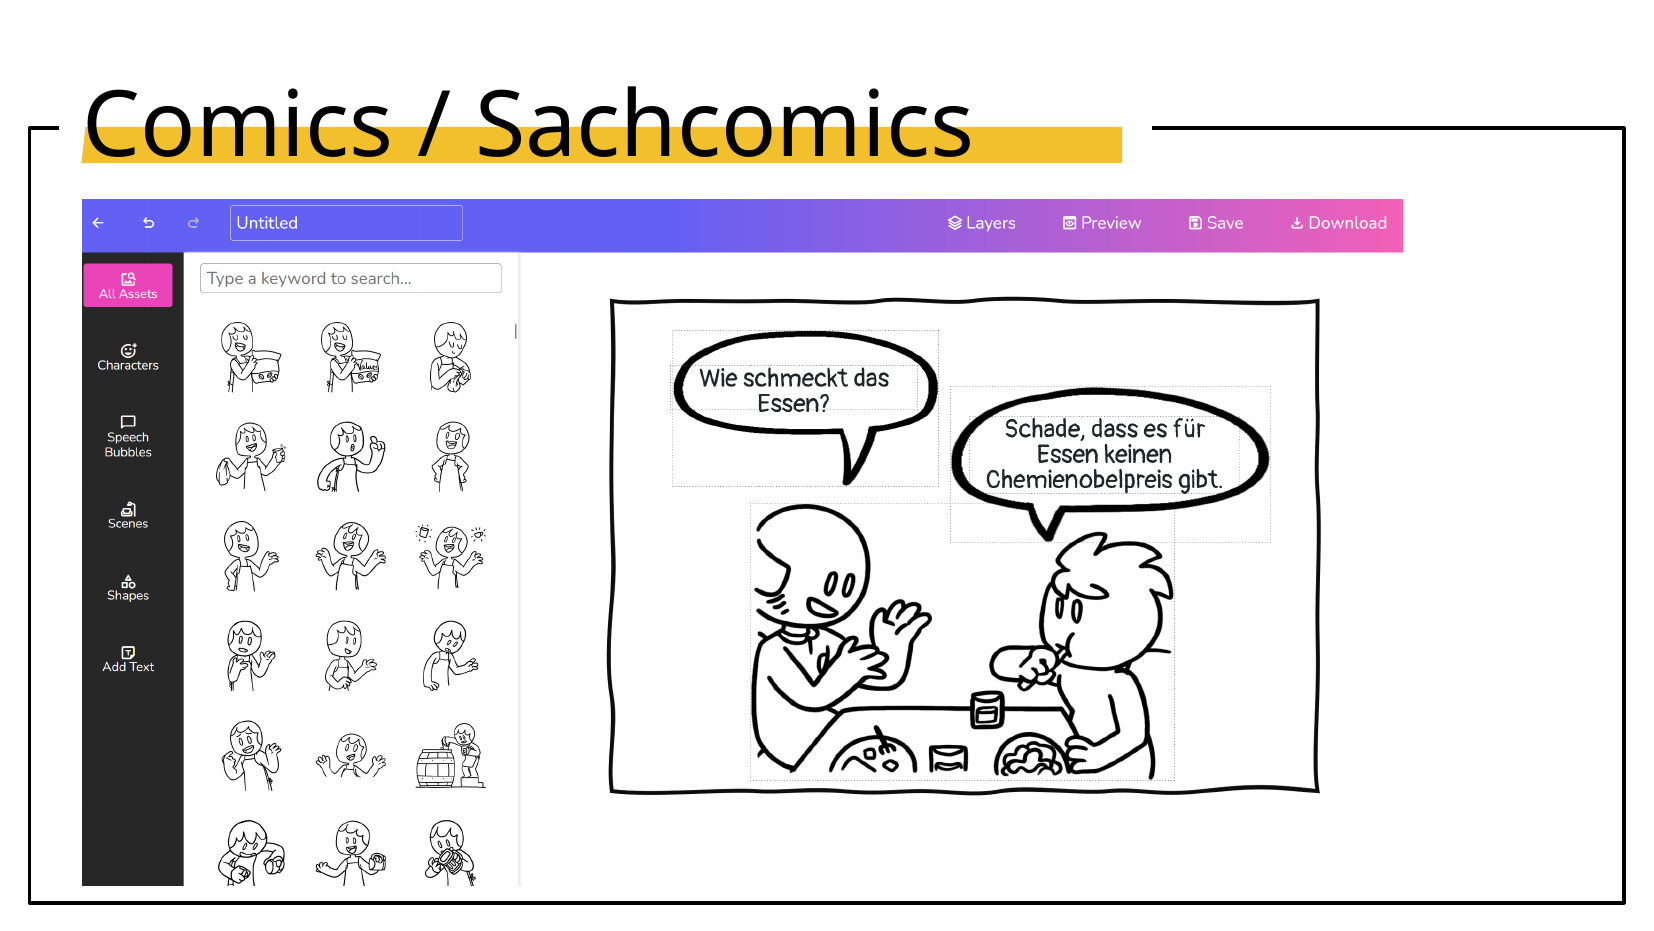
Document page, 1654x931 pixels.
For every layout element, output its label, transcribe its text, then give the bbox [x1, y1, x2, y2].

title Comics / Sachcomics [82, 42, 1571, 199]
picture [82, 199, 1403, 886]
